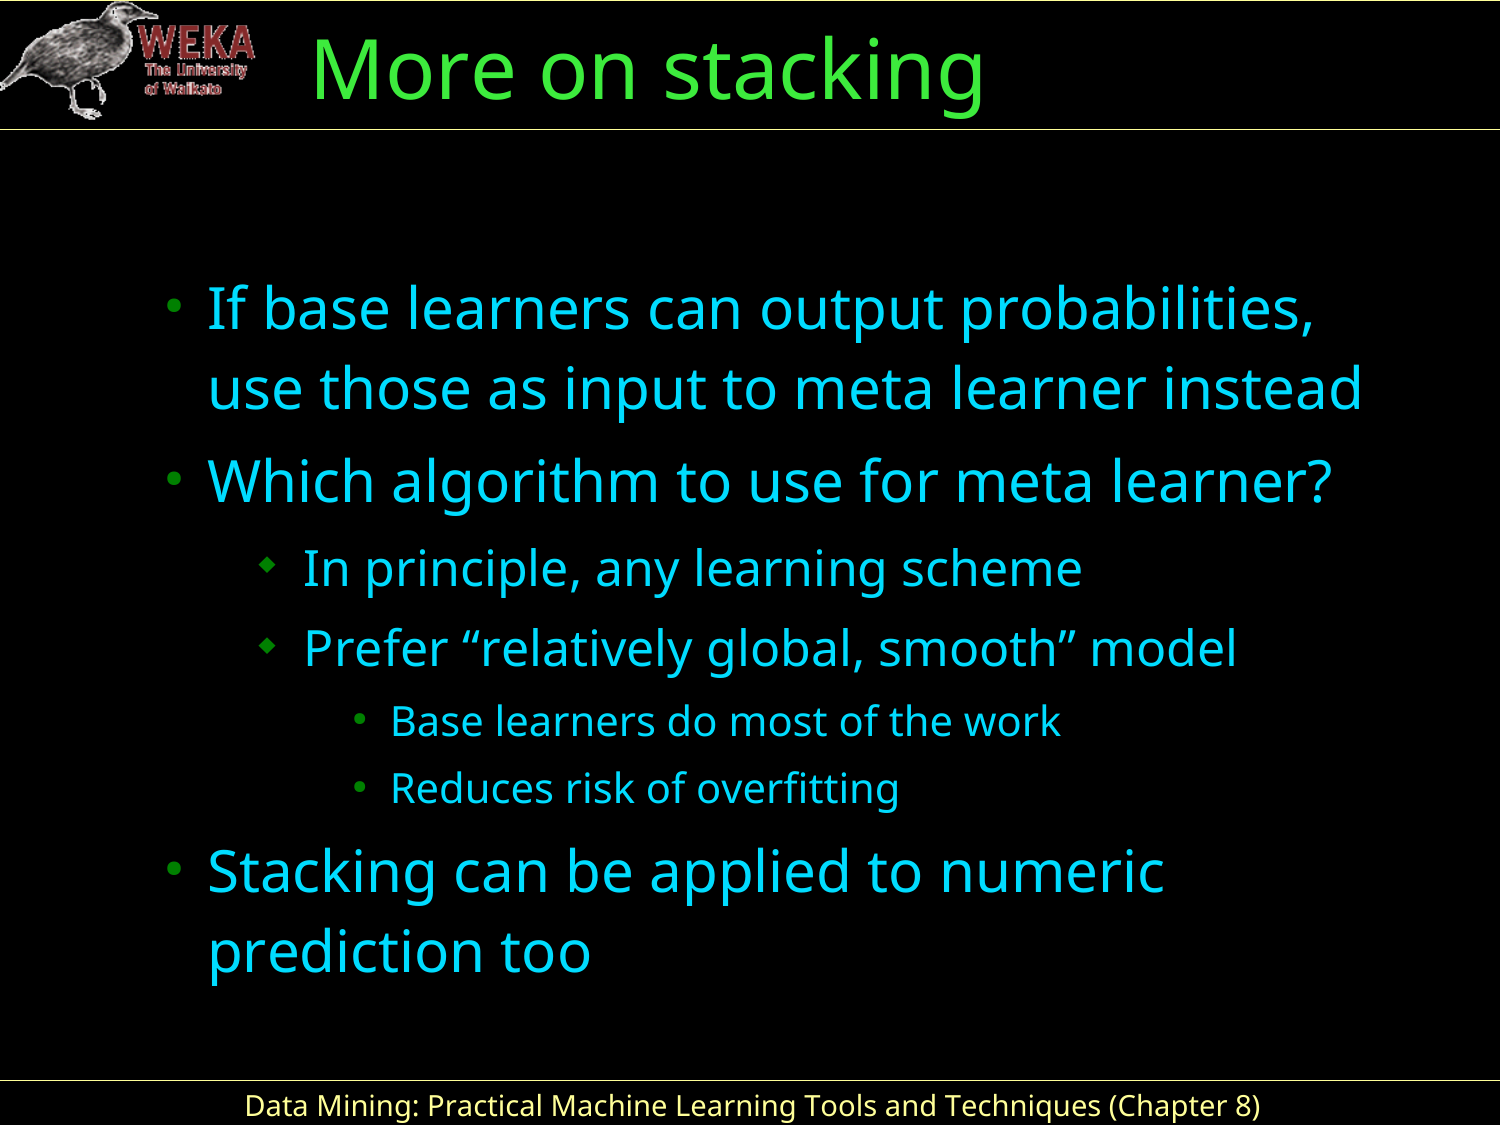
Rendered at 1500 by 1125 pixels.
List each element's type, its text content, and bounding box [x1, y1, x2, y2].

text_box If base learners can output probabilities, use those as input to meta learner instead Which algorithm to use for meta learner? In principle, any learning scheme Prefer “relatively global, smooth” model Base learners do most of the work Reduces risk of overfitting Stacking can be applied to numeric prediction too [149, 260, 1388, 936]
title More on stacking [295, 0, 1500, 148]
picture [0, 1, 266, 129]
